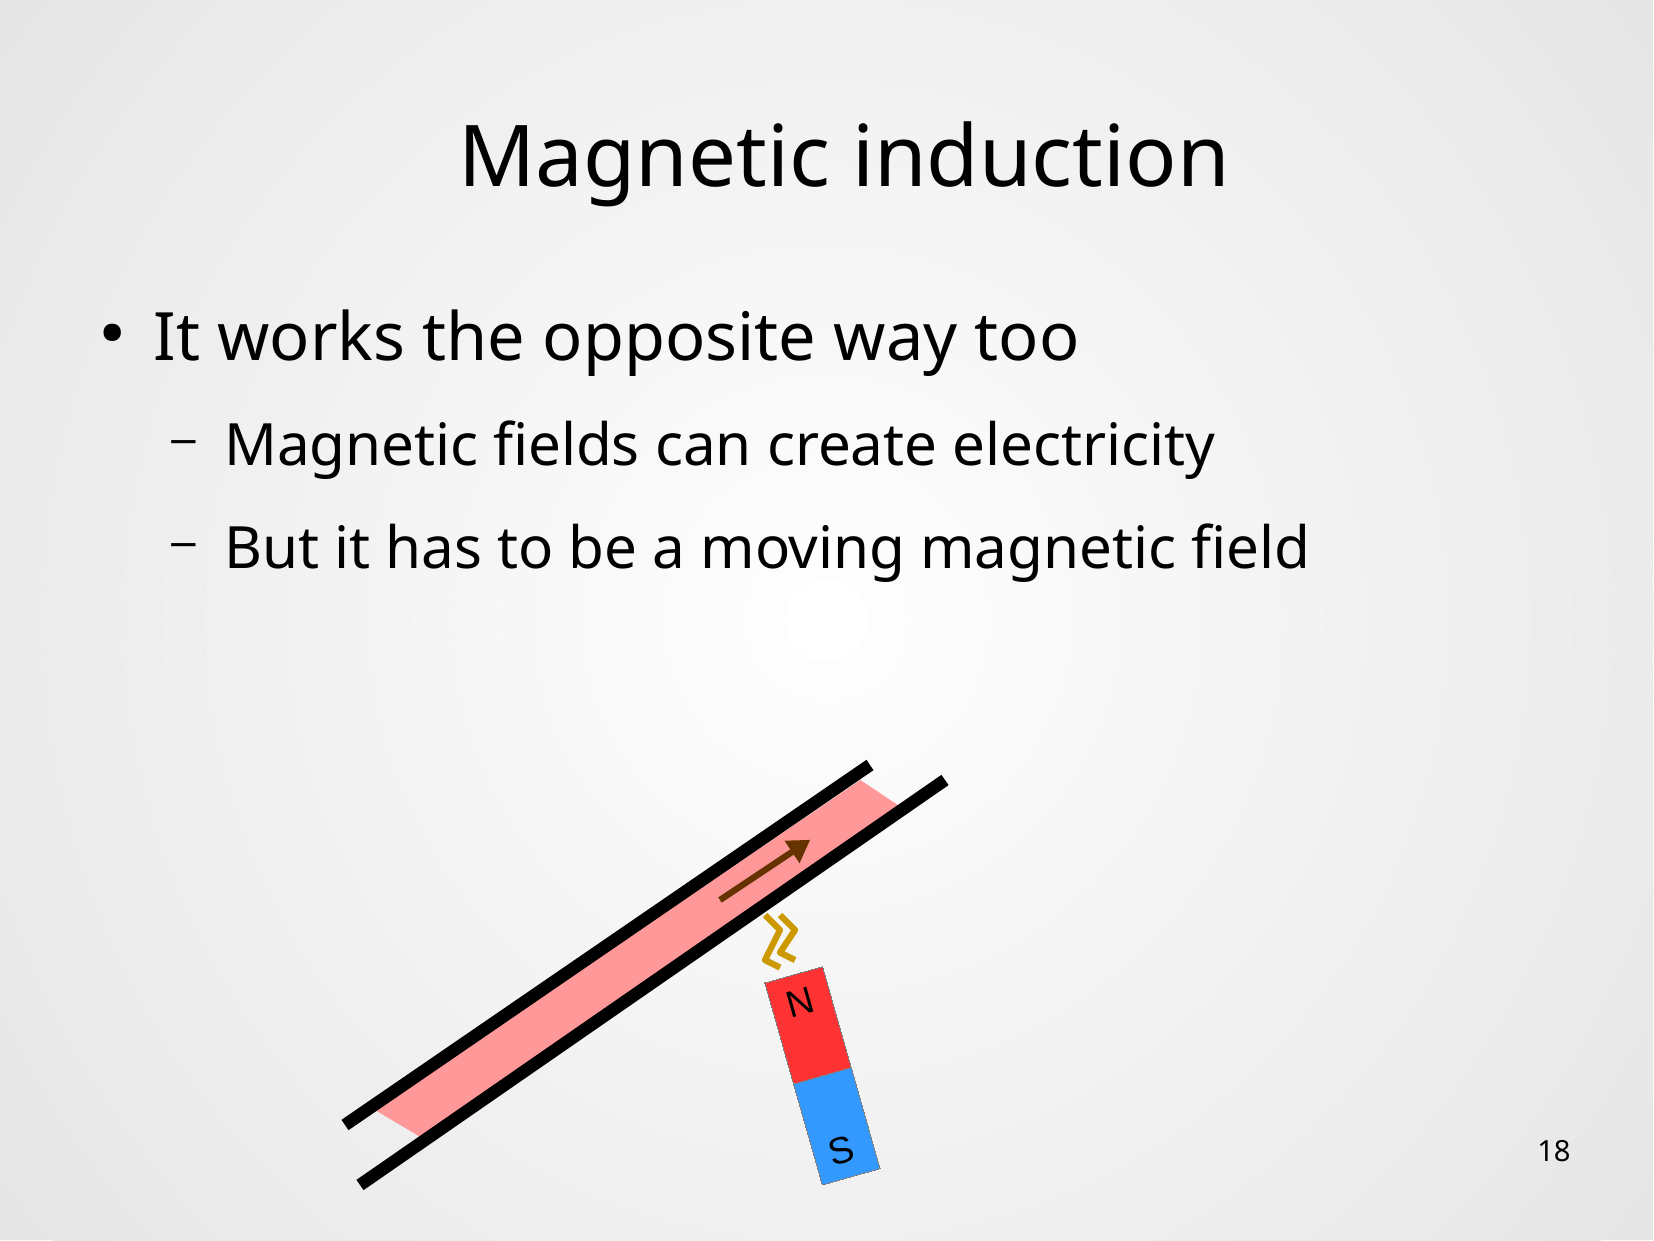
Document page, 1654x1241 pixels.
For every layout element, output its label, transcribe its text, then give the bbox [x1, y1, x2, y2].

text_box [377, 780, 897, 1136]
list It works the opposite way too Magnetic fields can create electricity But it has to be a moving magnetic field [82, 289, 1571, 1010]
text_box S [806, 1115, 875, 1186]
text_box N [765, 967, 836, 1038]
text_box [780, 966, 881, 1171]
title Magnetic induction [82, 49, 1571, 257]
